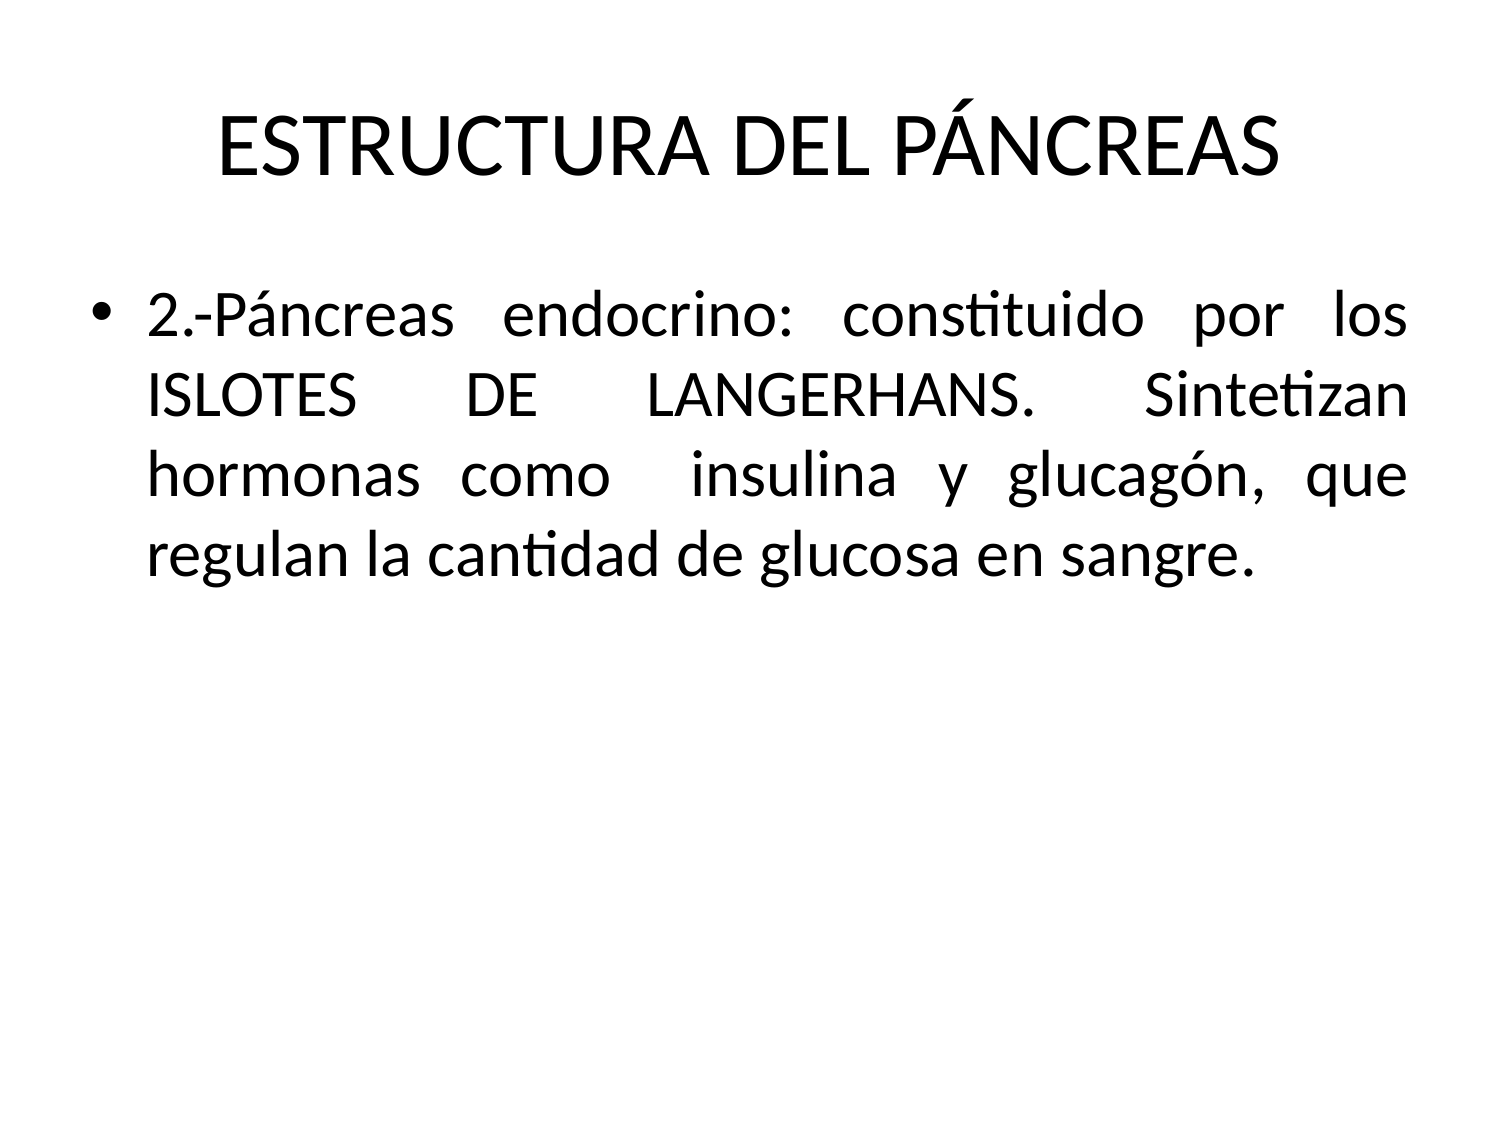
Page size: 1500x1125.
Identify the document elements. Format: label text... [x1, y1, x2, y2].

title ESTRUCTURA DEL PÁNCREAS [75, 45, 1425, 233]
list 2.-Páncreas endocrino: constituido por los ISLOTES DE LANGERHANS. Sintetizan hormonas como insulina y glucagón, que regulan la cantidad de glucosa en sangre. [75, 262, 1425, 1005]
